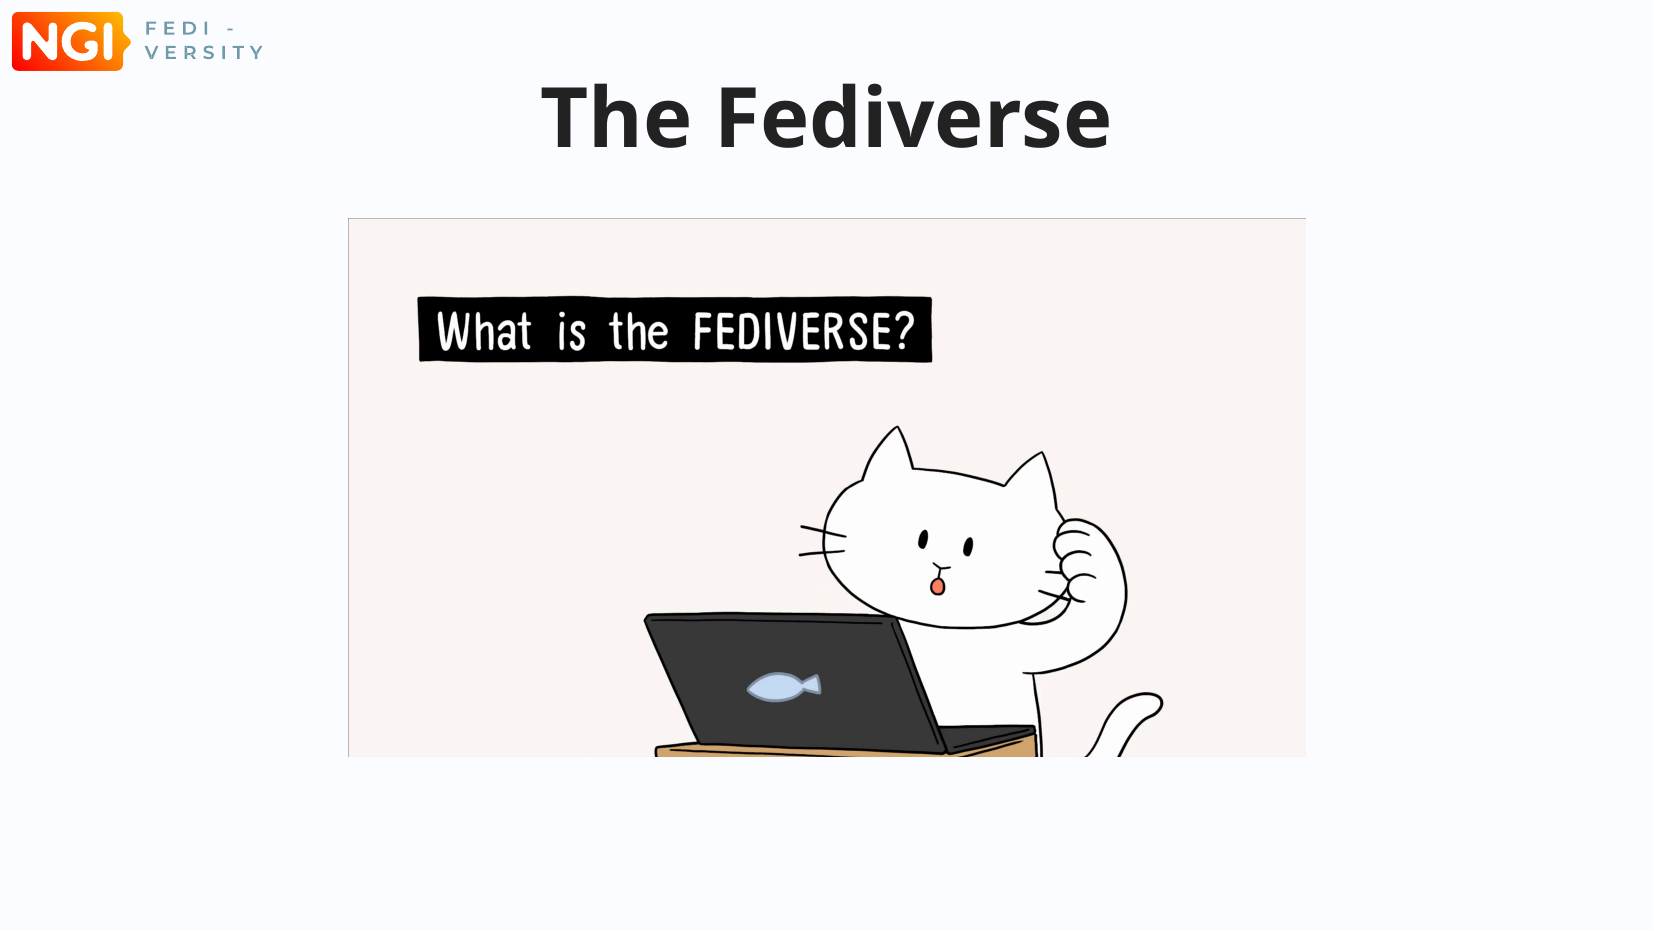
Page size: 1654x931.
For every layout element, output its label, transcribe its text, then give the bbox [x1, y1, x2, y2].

title The Fediverse [82, 37, 1571, 193]
text_box [347, 217, 1307, 758]
